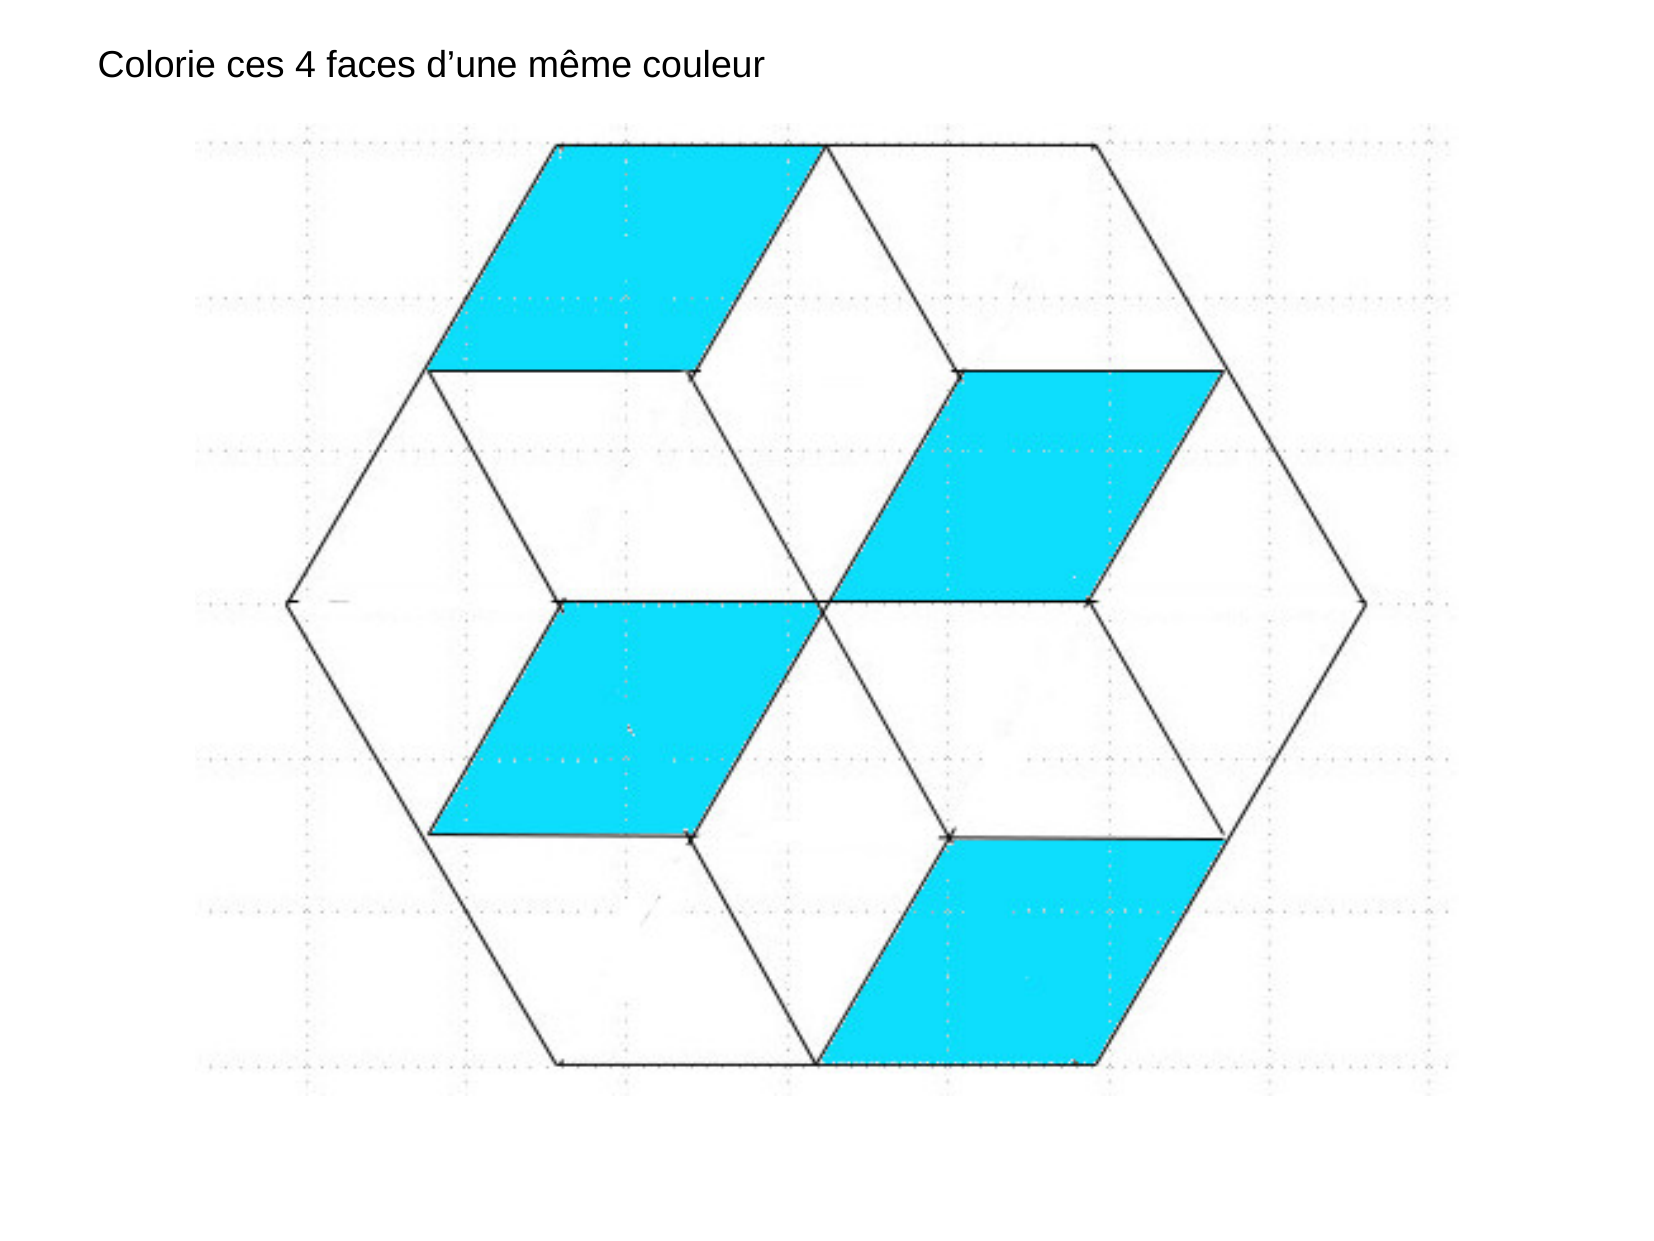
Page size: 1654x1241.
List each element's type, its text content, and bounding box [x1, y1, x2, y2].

text_box Colorie ces 4 faces d’une même couleur [82, 35, 1022, 93]
picture [195, 123, 1459, 1096]
